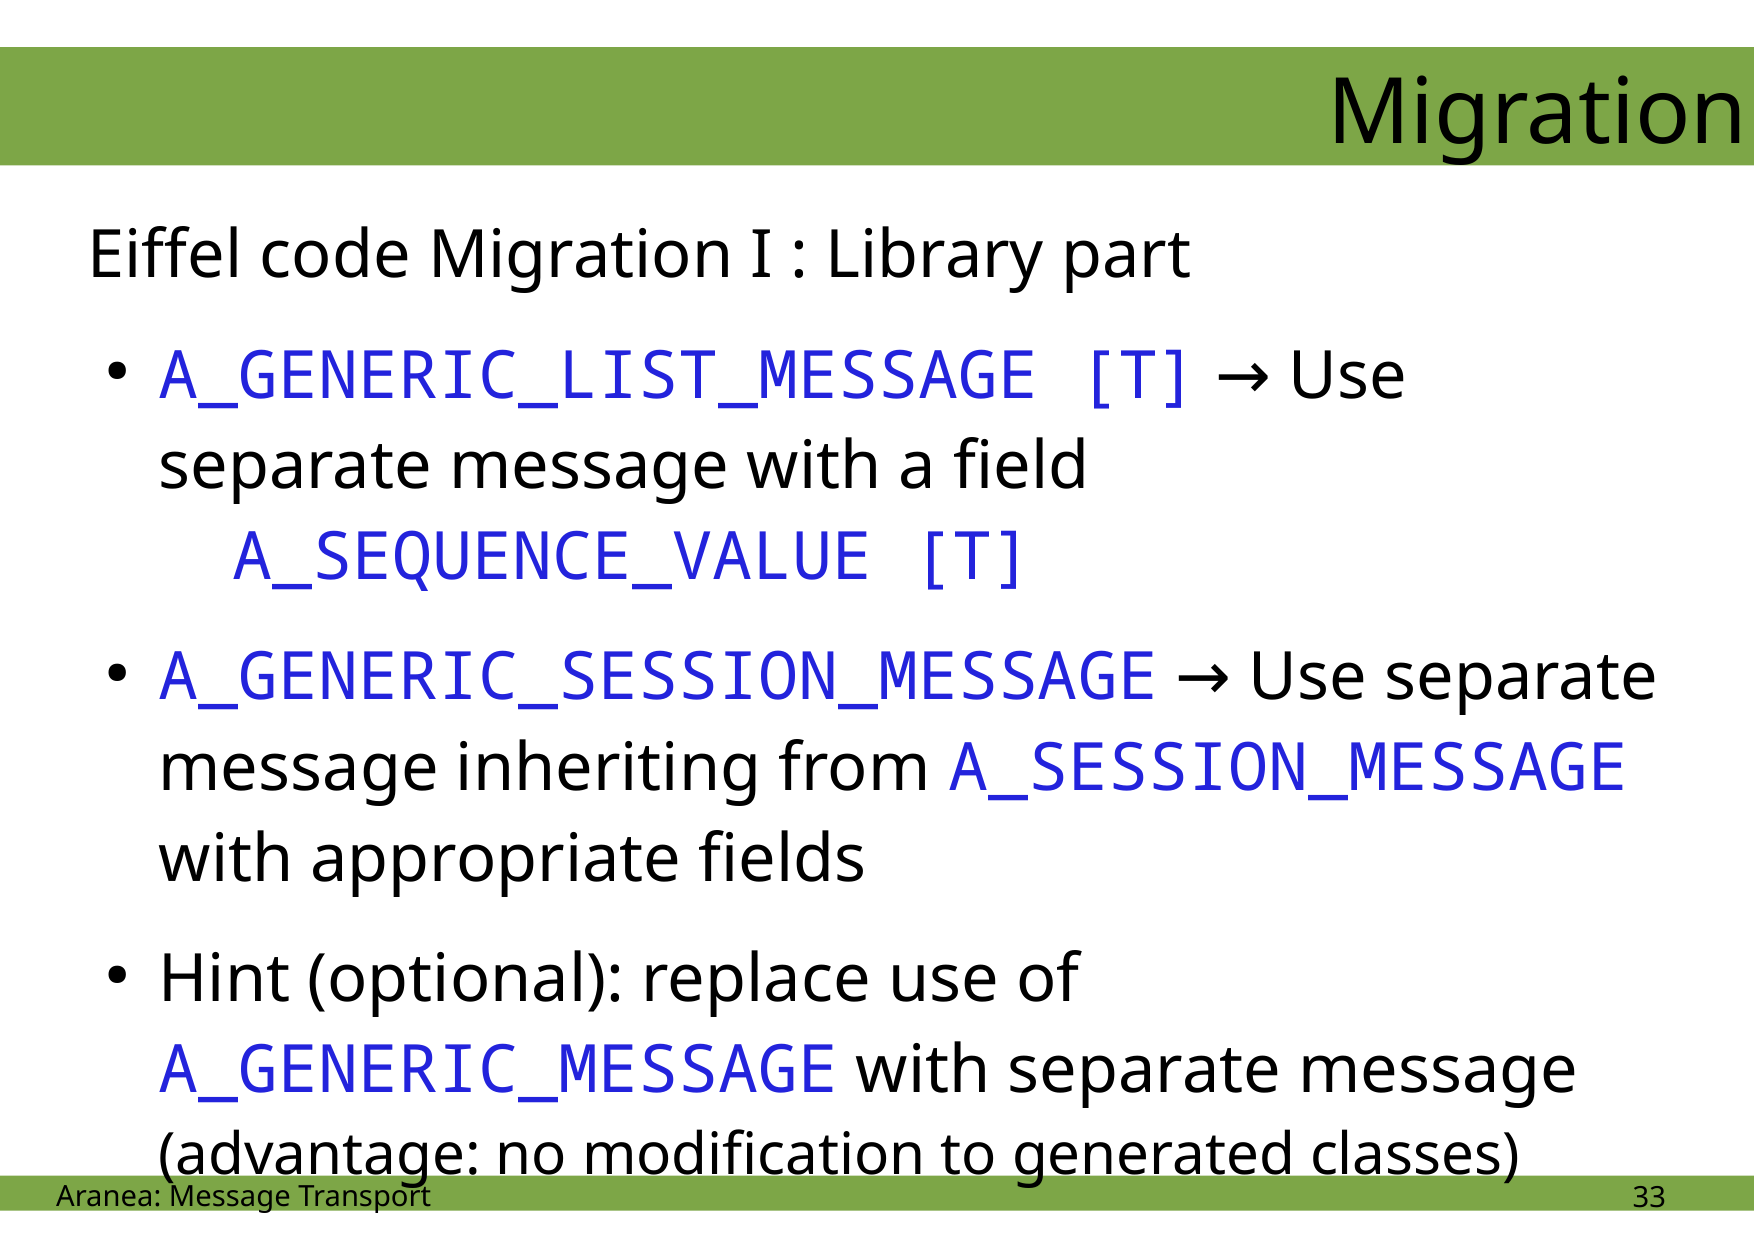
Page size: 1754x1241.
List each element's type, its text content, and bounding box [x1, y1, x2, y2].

title Migration [0, 54, 1748, 162]
list Eiffel code Migration I : Library part A_GENERIC_LIST_MESSAGE [T] → Use separate message with a field A_SEQUENCE_VALUE [T] A_GENERIC_SESSION_MESSAGE → Use separate message inheriting from A_SESSION_MESSAGE with appropriate fields Hint (optional): replace use of A_GENERIC_MESSAGE with separate message (advantage: no modification to generated classes) [87, 206, 1667, 1094]
